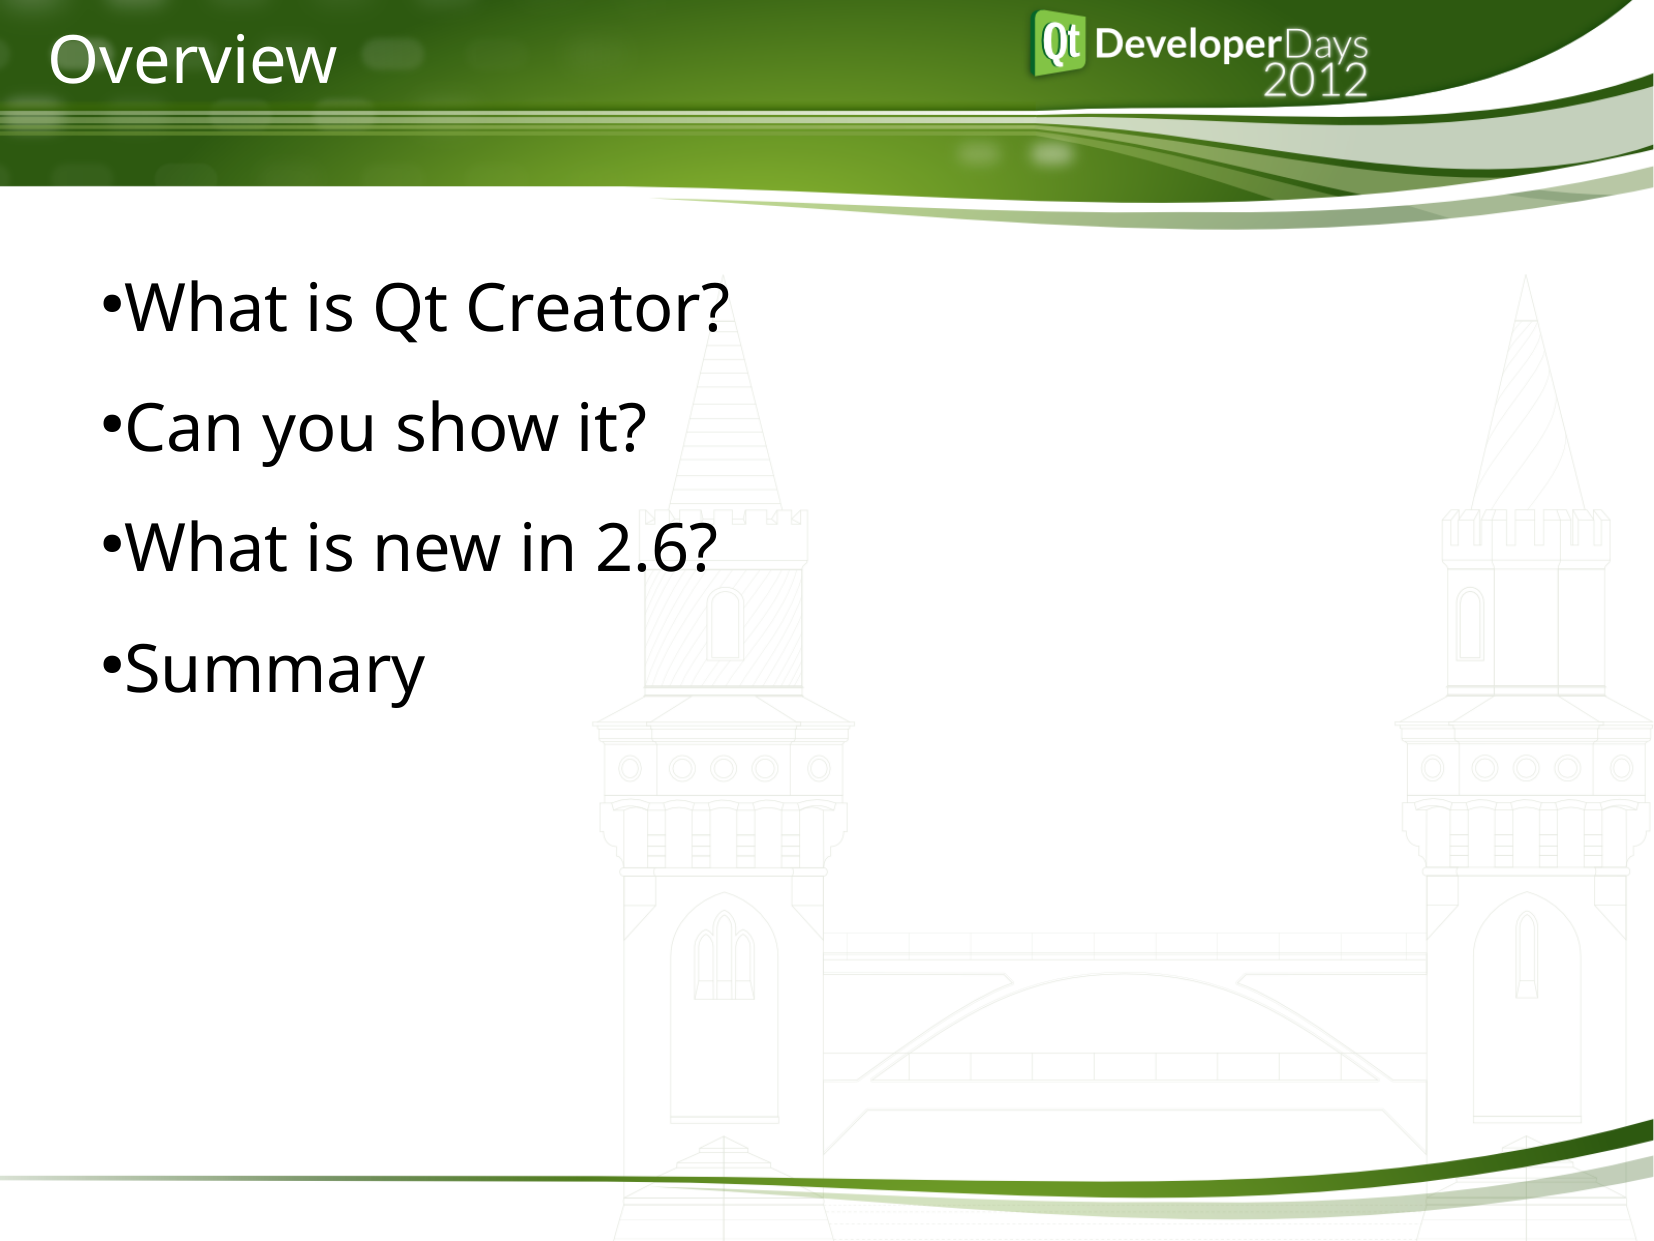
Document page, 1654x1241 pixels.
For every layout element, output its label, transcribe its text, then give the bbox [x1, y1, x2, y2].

picture [0, 0, 1654, 1241]
list What is Qt Creator? Can you show it? What is new in 2.6? Summary [82, 259, 1538, 980]
title Overview [47, 11, 1028, 178]
